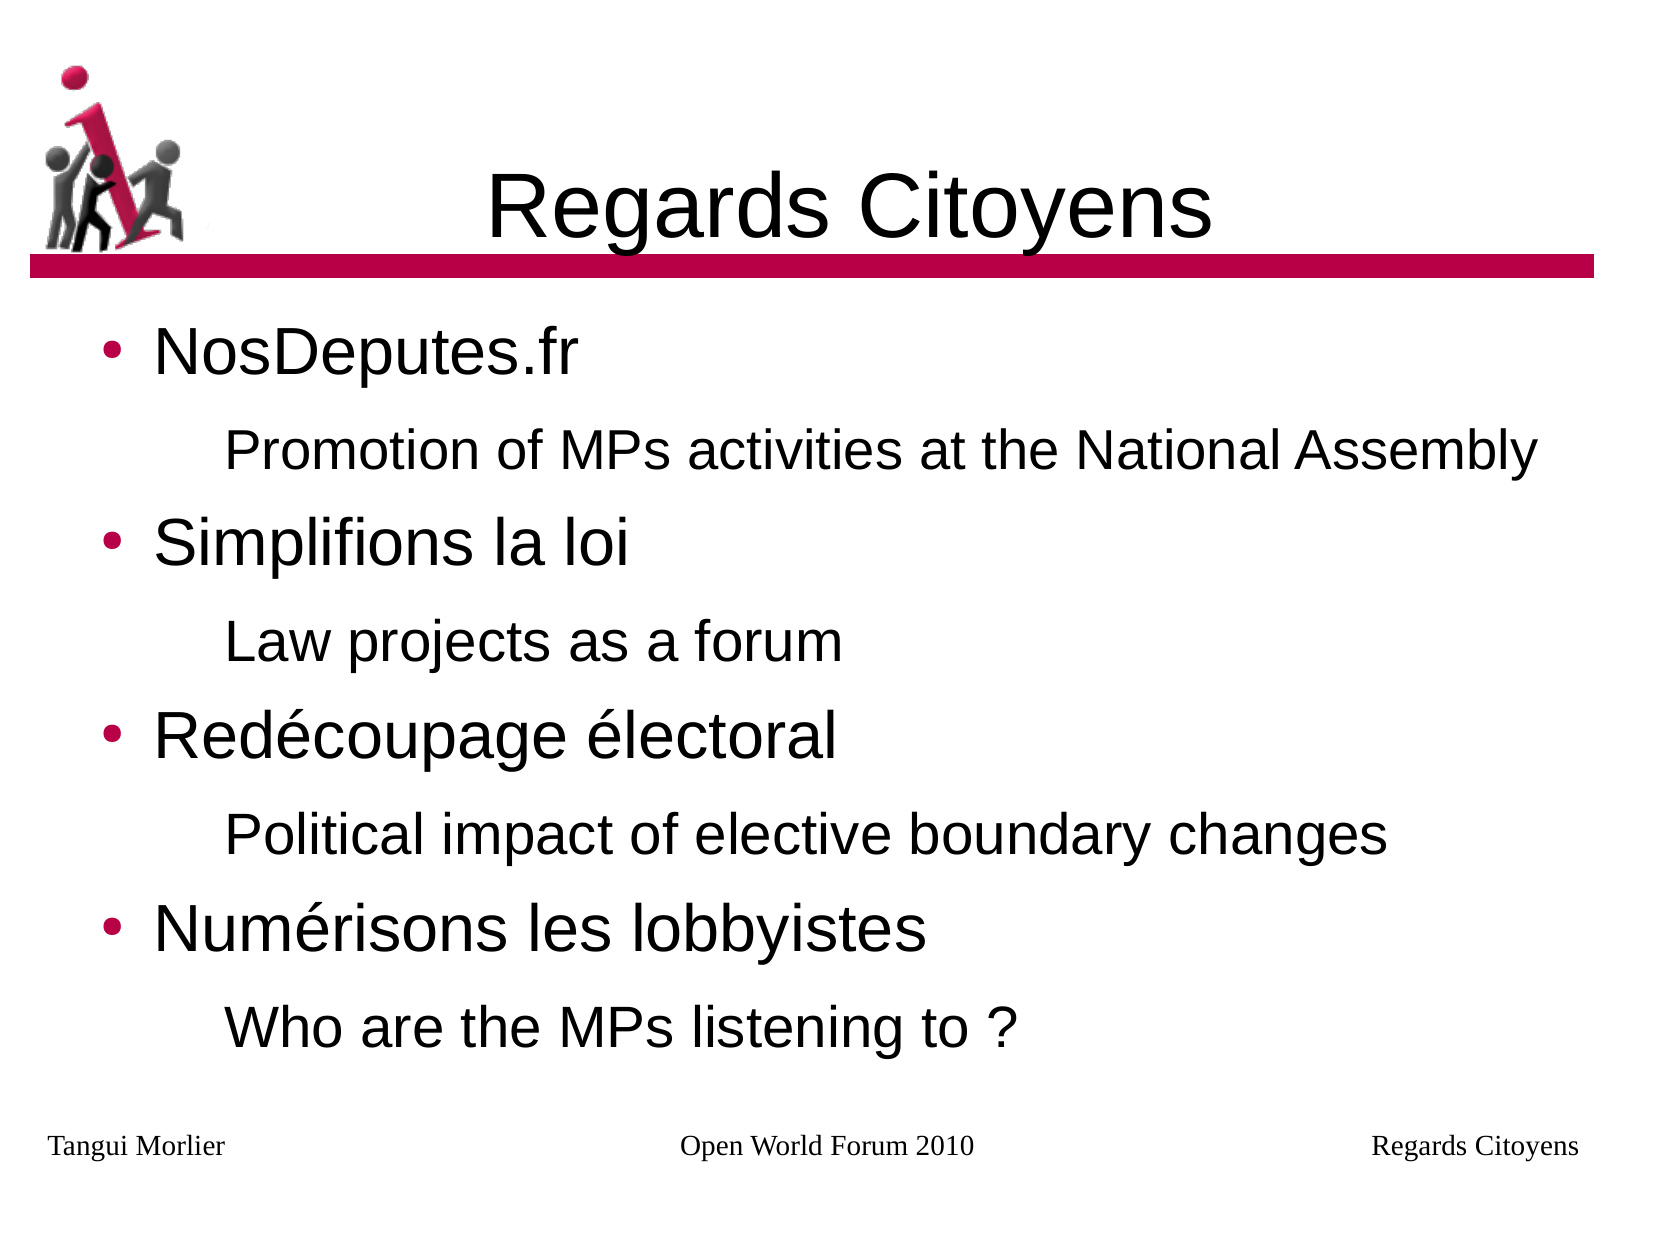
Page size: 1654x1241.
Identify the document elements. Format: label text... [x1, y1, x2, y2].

picture [29, 60, 210, 254]
list NosDeputes.fr Promotion of MPs activities at the National Assembly Simplifions la loi Law projects as a forum Redécoupage électoral Political impact of elective boundary changes Numérisons les lobbyistes Who are the MPs listening to ? [82, 313, 1571, 1133]
title Regards Citoyens [106, 102, 1595, 310]
